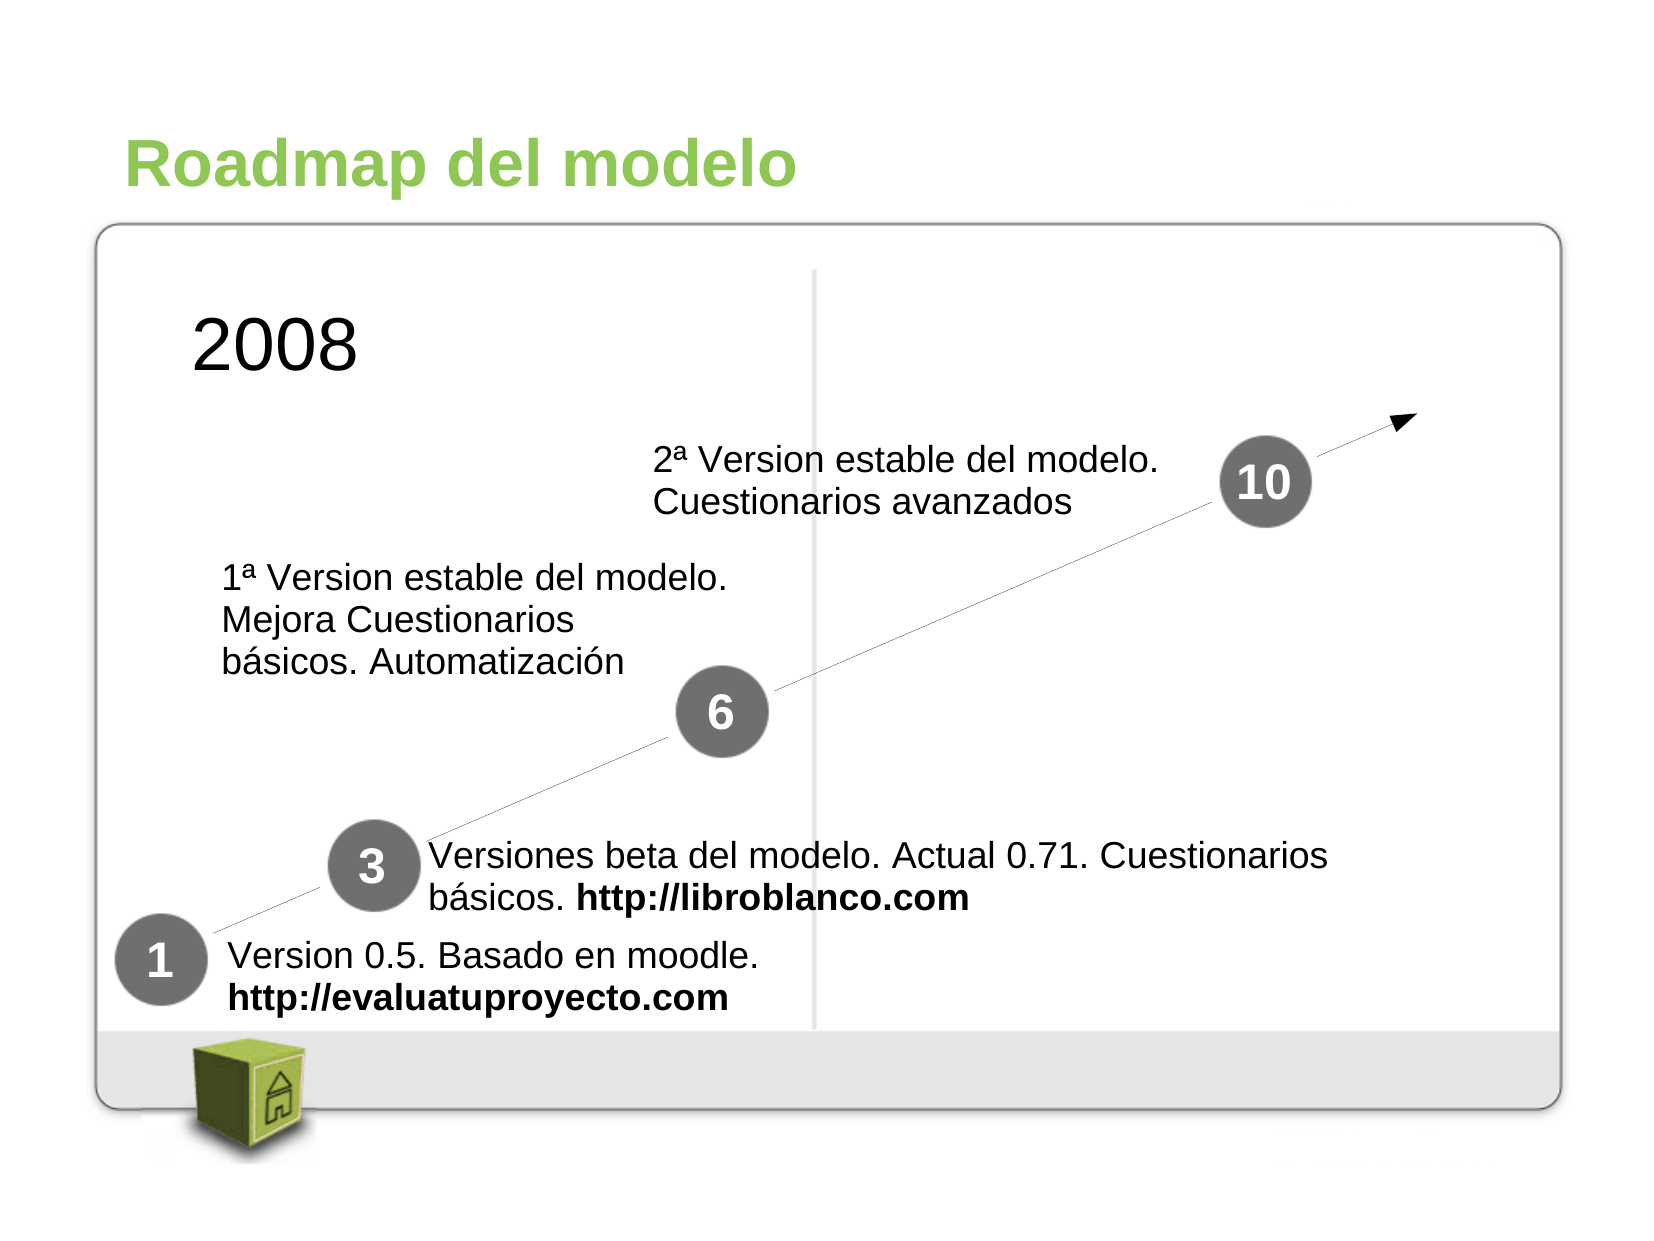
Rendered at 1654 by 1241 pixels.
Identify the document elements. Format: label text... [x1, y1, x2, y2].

text_box Version 0.5. Basado en moodle. http://evaluatuproyecto.com [212, 927, 1276, 1030]
text_box Versiones beta del modelo. Actual 0.71. Cuestionarios básicos. http://libroblanco.com [413, 826, 1477, 929]
text_box 2ª Version estable del modelo. Cuestionarios avanzados [637, 431, 1264, 534]
text_box Roadmap del modelo [118, 108, 1182, 207]
text_box 2008 [177, 295, 414, 398]
text_box 1ª Version estable del modelo. Mejora Cuestionarios básicos. Automatización [206, 549, 768, 739]
picture [29, 29, 1630, 1230]
